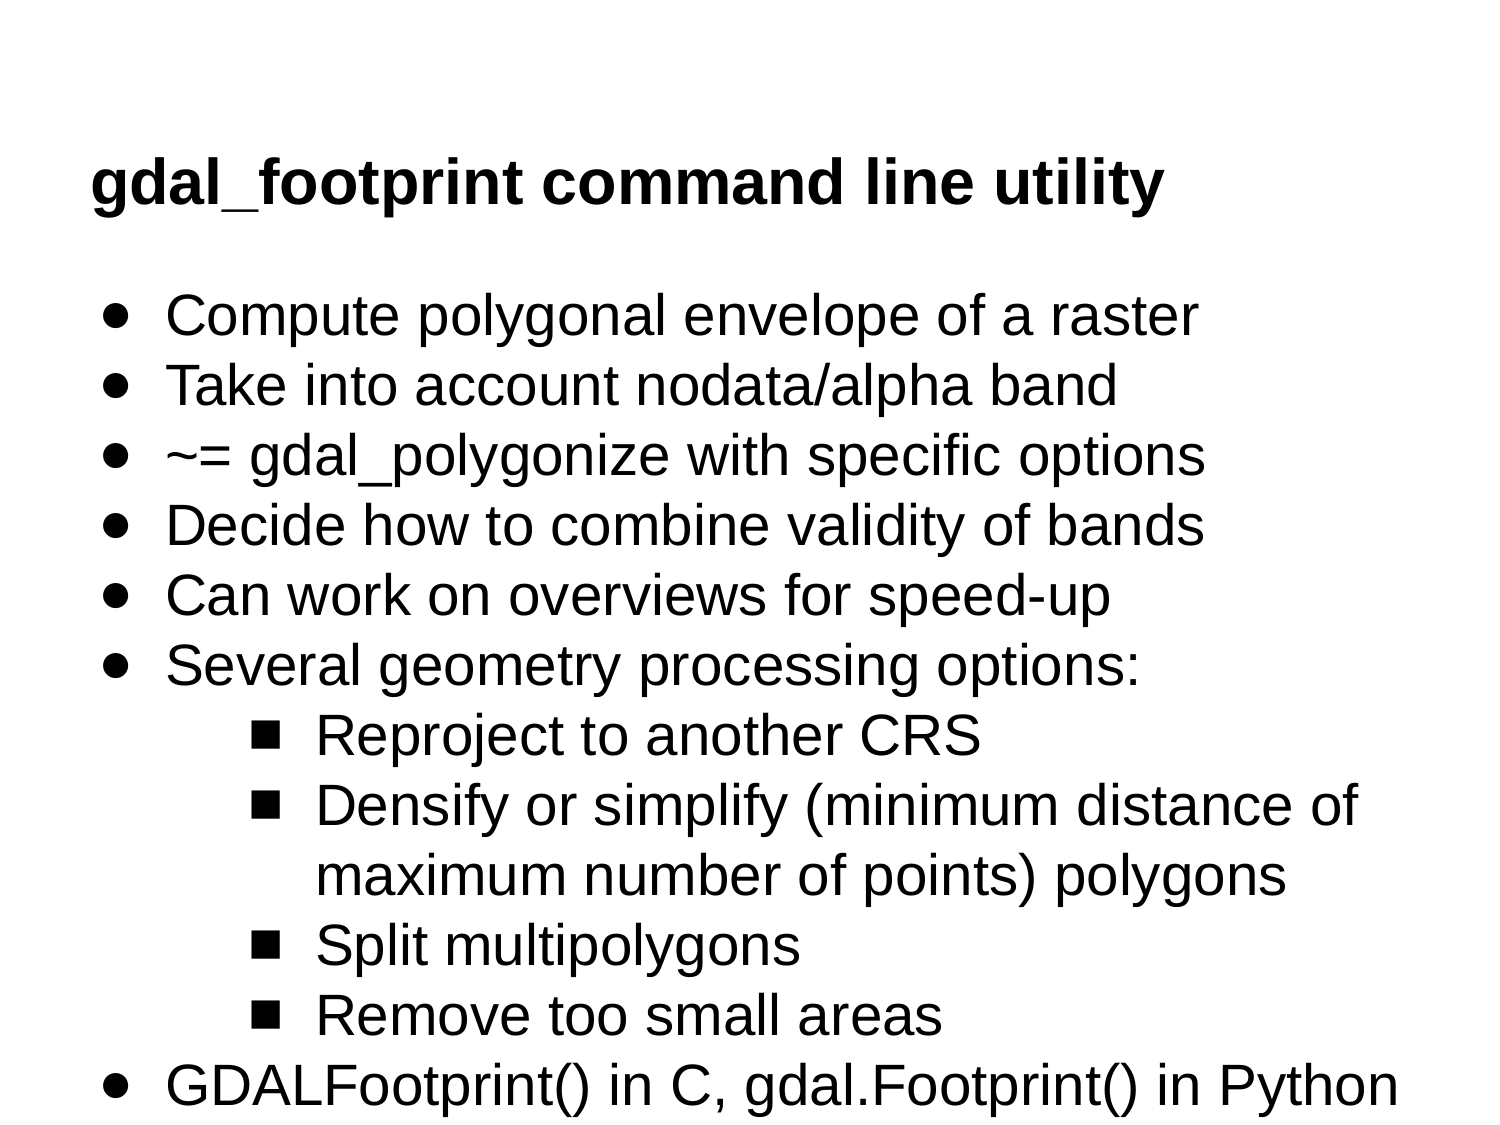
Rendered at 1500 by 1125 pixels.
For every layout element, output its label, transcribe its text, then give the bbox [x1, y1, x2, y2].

title gdal_footprint command line utility [75, 45, 1425, 233]
list Compute polygonal envelope of a raster Take into account nodata/alpha band ~= gdal_polygonize with specific options Decide how to combine validity of bands Can work on overviews for speed-up Several geometry processing options: Reproject to another CRS Densify or simplify (minimum distance of maximum number of points) polygons Split multipolygons Remove too small areas GDALFootprint() in C, gdal.Footprint() in Python [75, 262, 1425, 1078]
